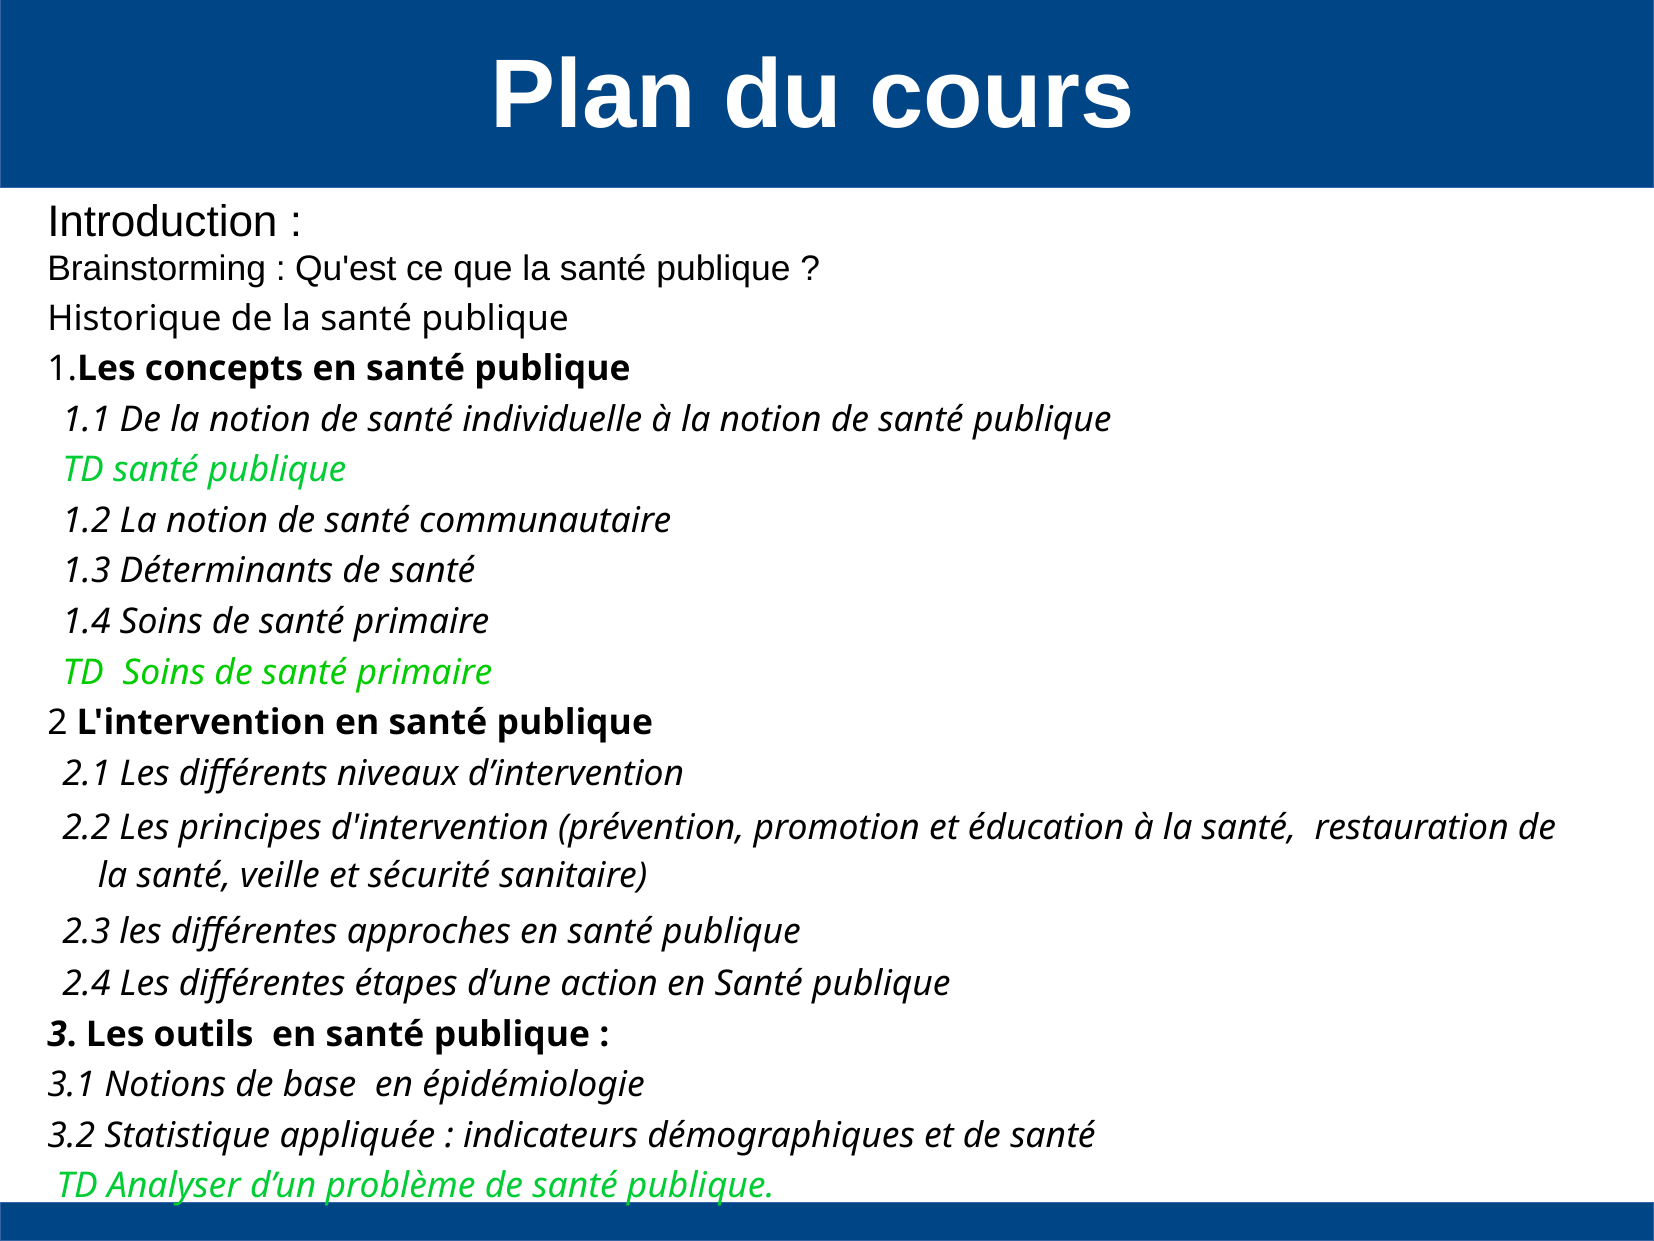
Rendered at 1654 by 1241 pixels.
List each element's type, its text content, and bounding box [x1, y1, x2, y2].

list Introduction : Brainstorming : Qu'est ce que la santé publique ? Historique de la santé publique 1.Les concepts en santé publique 1.1 De la notion de santé individuelle à la notion de santé publique TD santé publique 1.2 La notion de santé communautaire 1.3 Déterminants de santé 1.4 Soins de santé primaire TD Soins de santé primaire 2 L'intervention en santé publique 2.1 Les différents niveaux d’intervention 2.2 Les principes d'intervention (prévention, promotion et éducation à la santé, restauration de la santé, veille et sécurité sanitaire) 2.3 les différentes approches en santé publique 2.4 Les différentes étapes d’une action en Santé publique 3. Les outils en santé publique : 3.1 Notions de base en épidémiologie 3.2 Statistique appliquée : indicateurs démographiques et de santé TD Analyser d’un problème de santé publique. [47, 200, 1595, 1217]
title Plan du cours [0, 0, 1654, 188]
